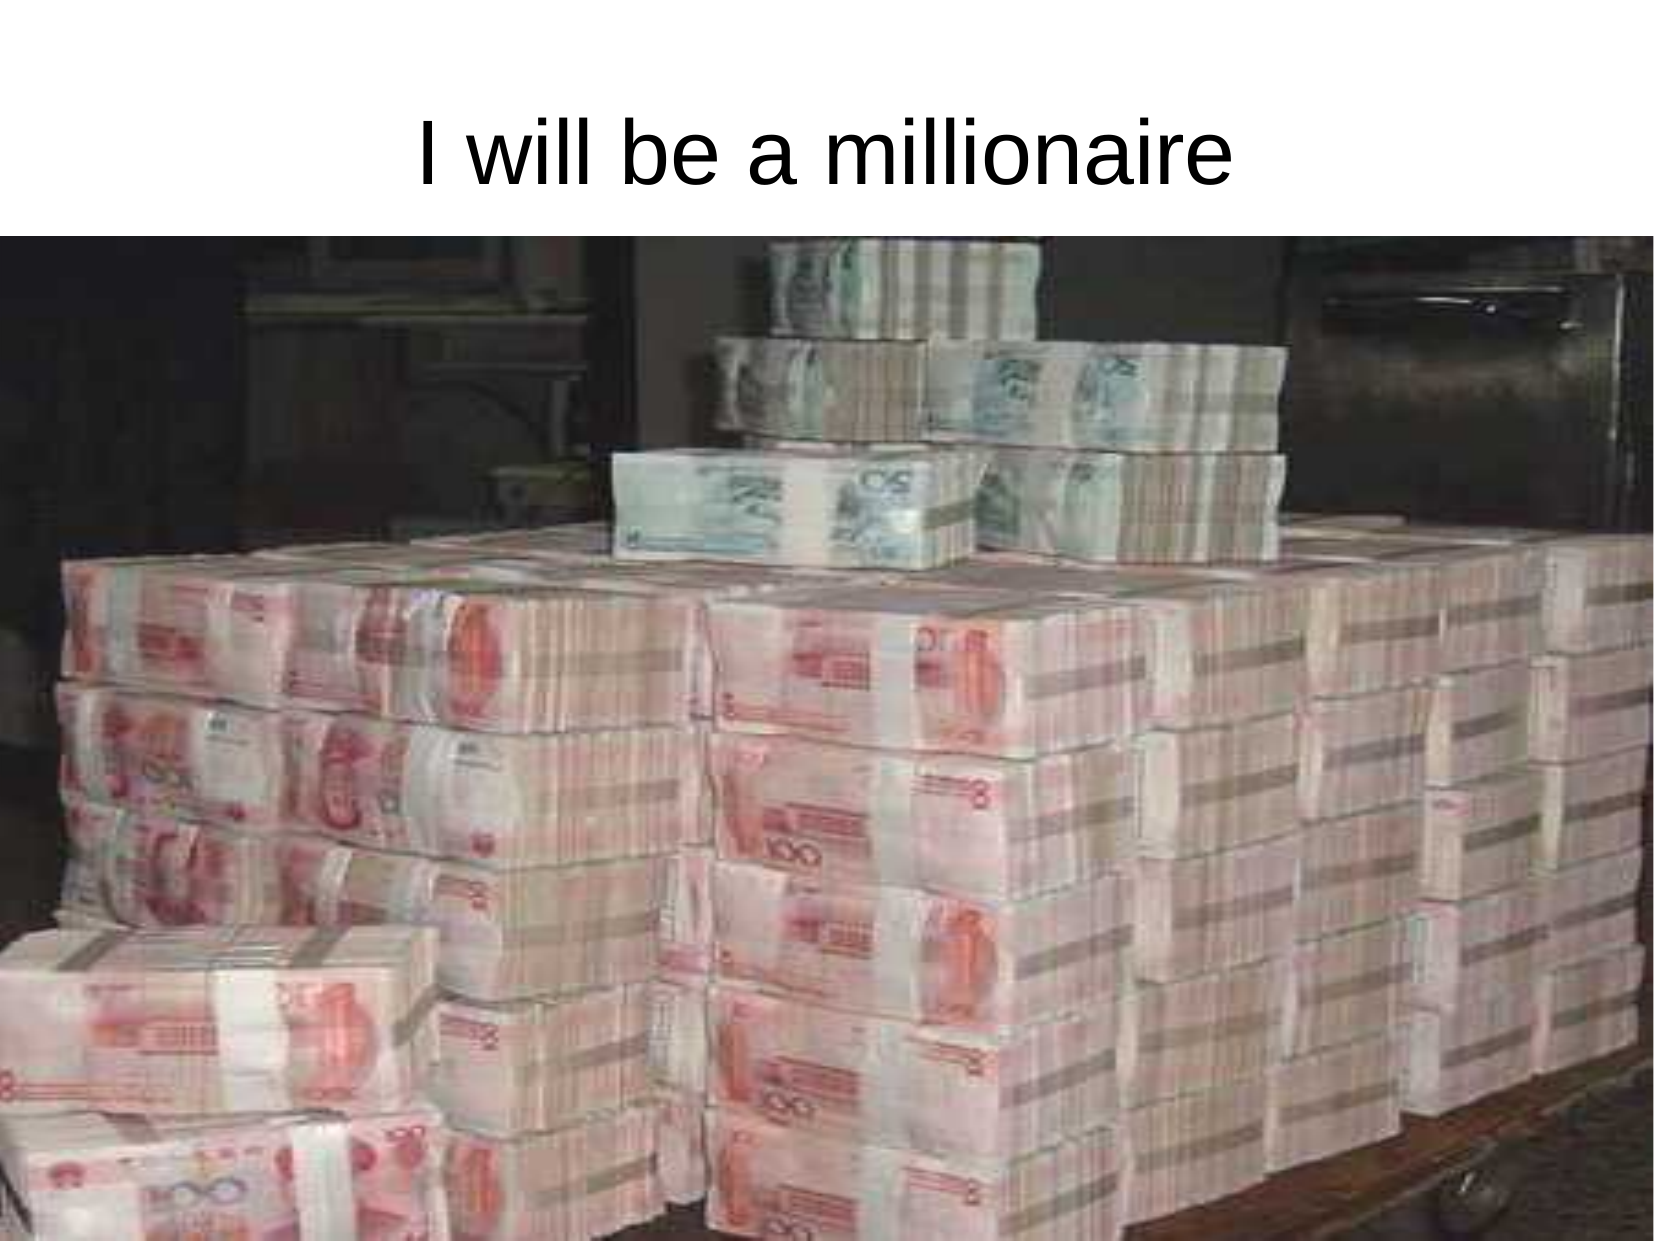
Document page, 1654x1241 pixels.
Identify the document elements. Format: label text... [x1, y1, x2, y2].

picture [0, 236, 1654, 1241]
title I will be a millionaire [82, 49, 1571, 236]
